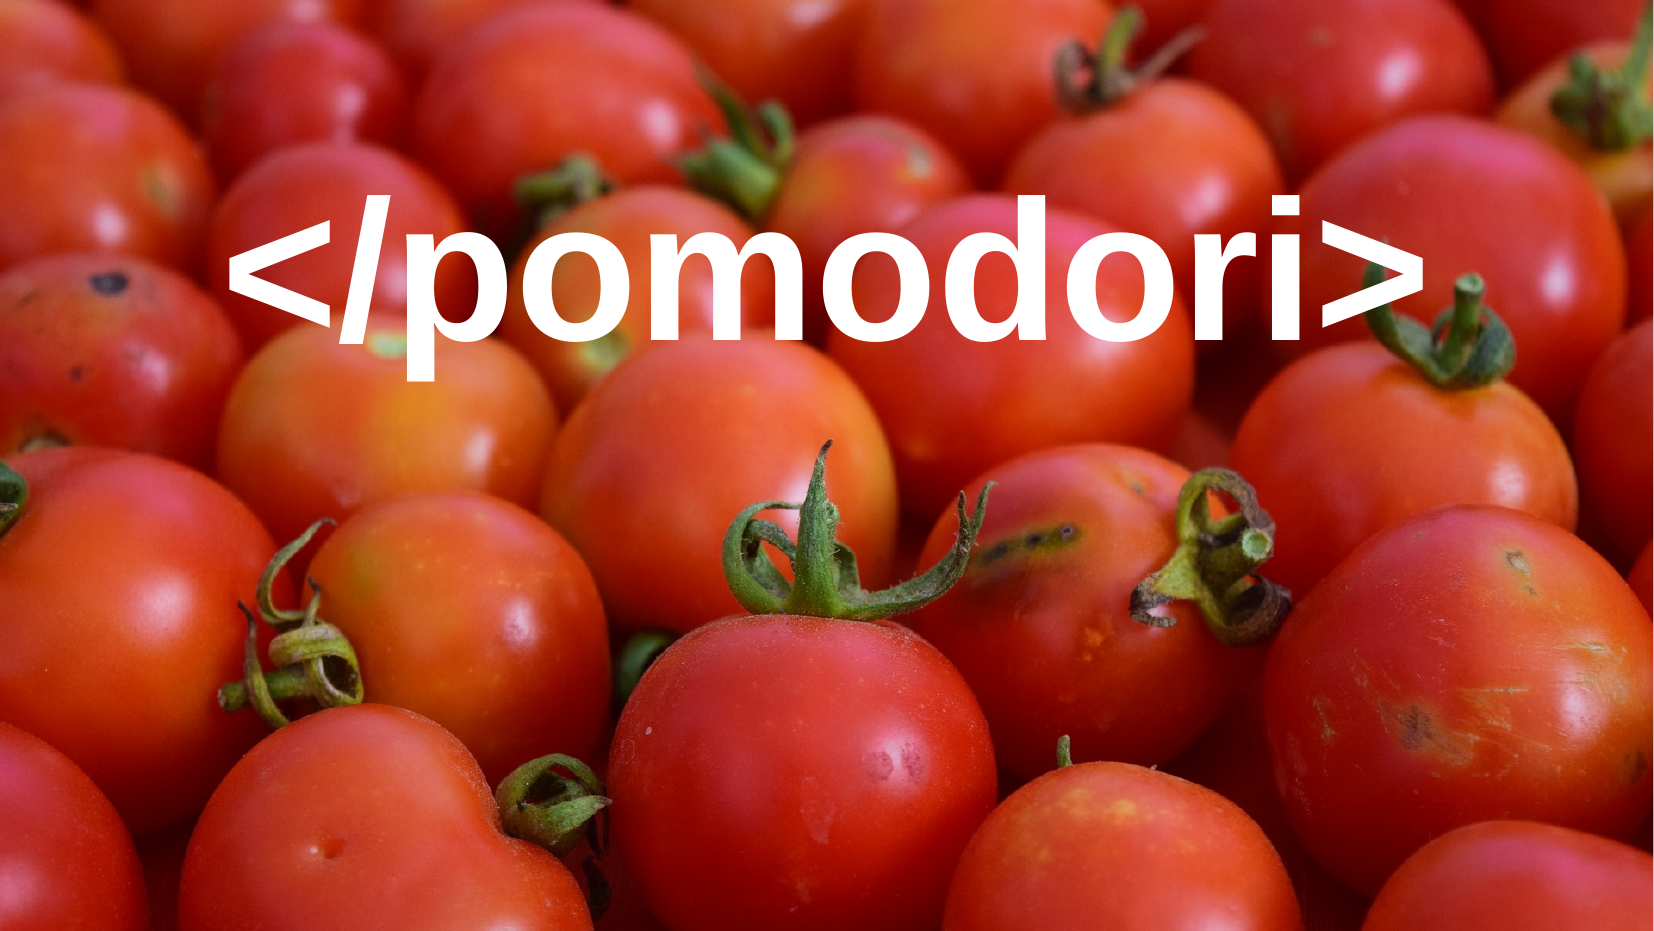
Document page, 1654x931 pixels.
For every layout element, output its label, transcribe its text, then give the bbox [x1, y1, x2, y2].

title </pomodori> [82, 159, 1571, 383]
picture [0, 0, 1654, 931]
